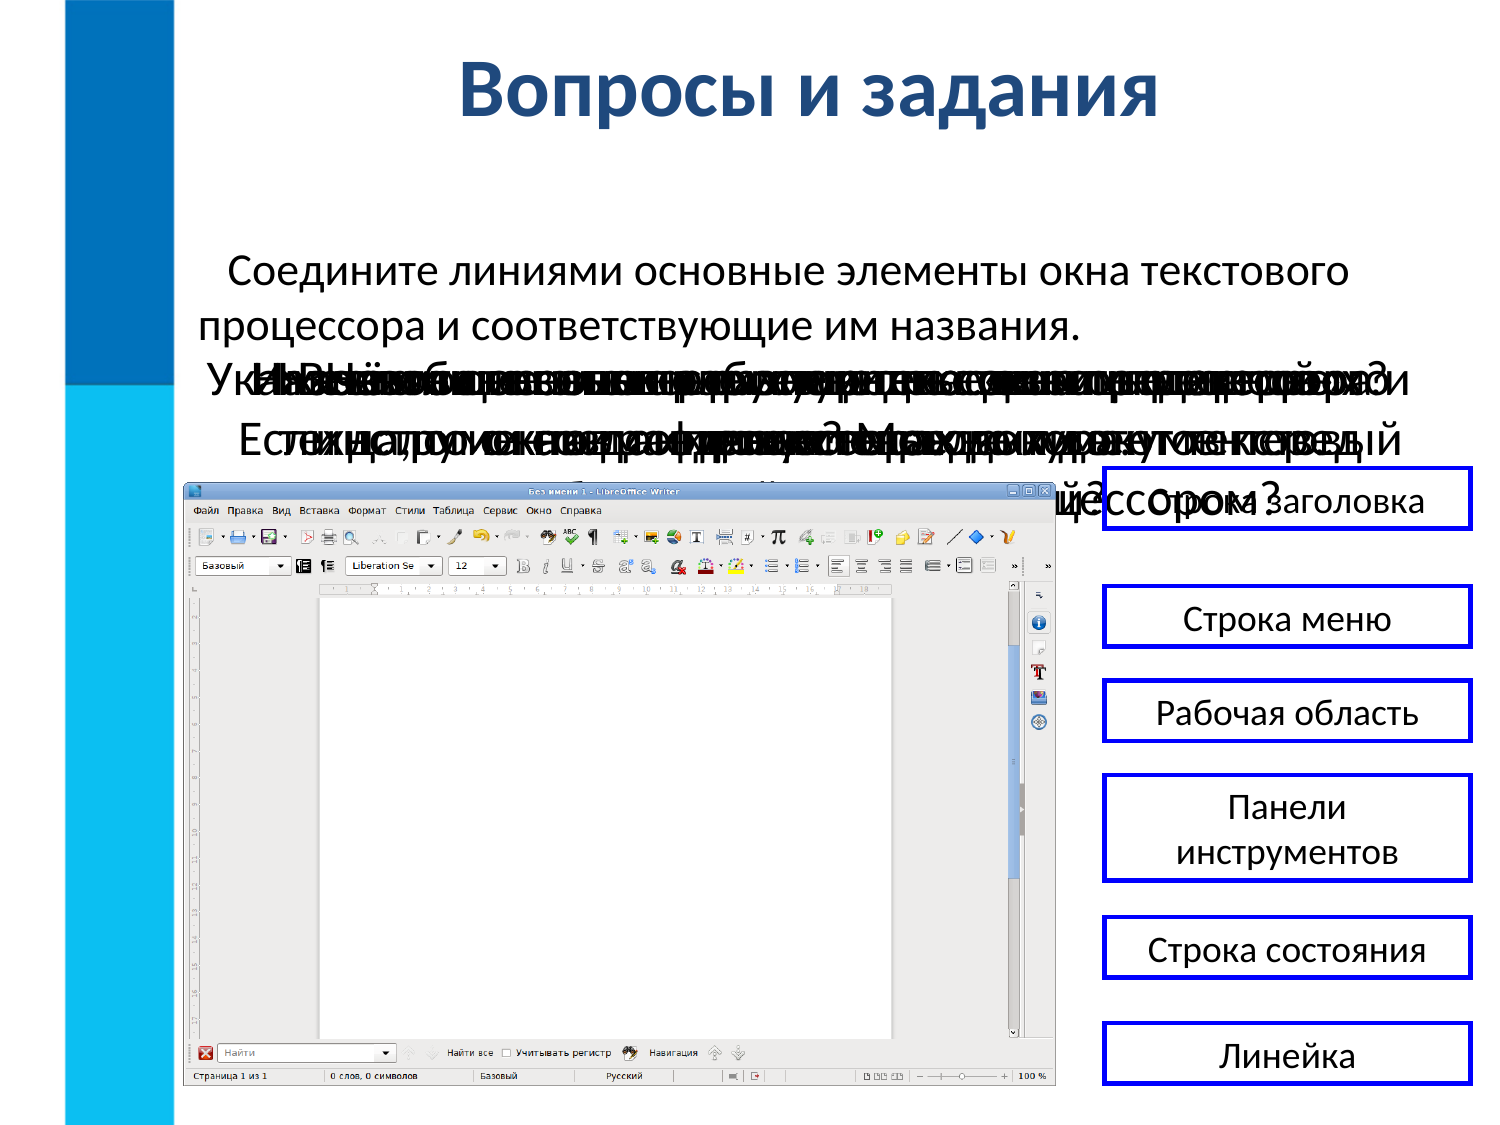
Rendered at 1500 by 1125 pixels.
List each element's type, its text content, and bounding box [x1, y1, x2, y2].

text_box Линейка [1104, 1023, 1471, 1084]
text_box Строка меню [1104, 586, 1471, 647]
text_box Строка заголовка [1104, 467, 1471, 529]
text_box Панели инструментов [1104, 774, 1471, 881]
text_box Имеете ли вы опыт работы с текстовым редактором? Если да, то с каким именно? Можно ли этот текстовый редактор считать текстовым процессором? [194, 474, 1447, 534]
text_box Вопросы и задания [183, 30, 1437, 135]
text_box Рабочая область [1104, 680, 1471, 742]
text_box Назовите основные элементы окна текстового процессора. [1436, 337, 1447, 467]
text_box Укажите общие элементы окна текстового процессора и окна графического редактора. [183, 358, 1436, 474]
text_box Строка состояния [1104, 916, 1471, 978]
picture [0, 0, 1500, 1125]
text_box Соедините линиями основные элементы окна текстового процессора и соответствующие им названия. [183, 231, 1436, 358]
